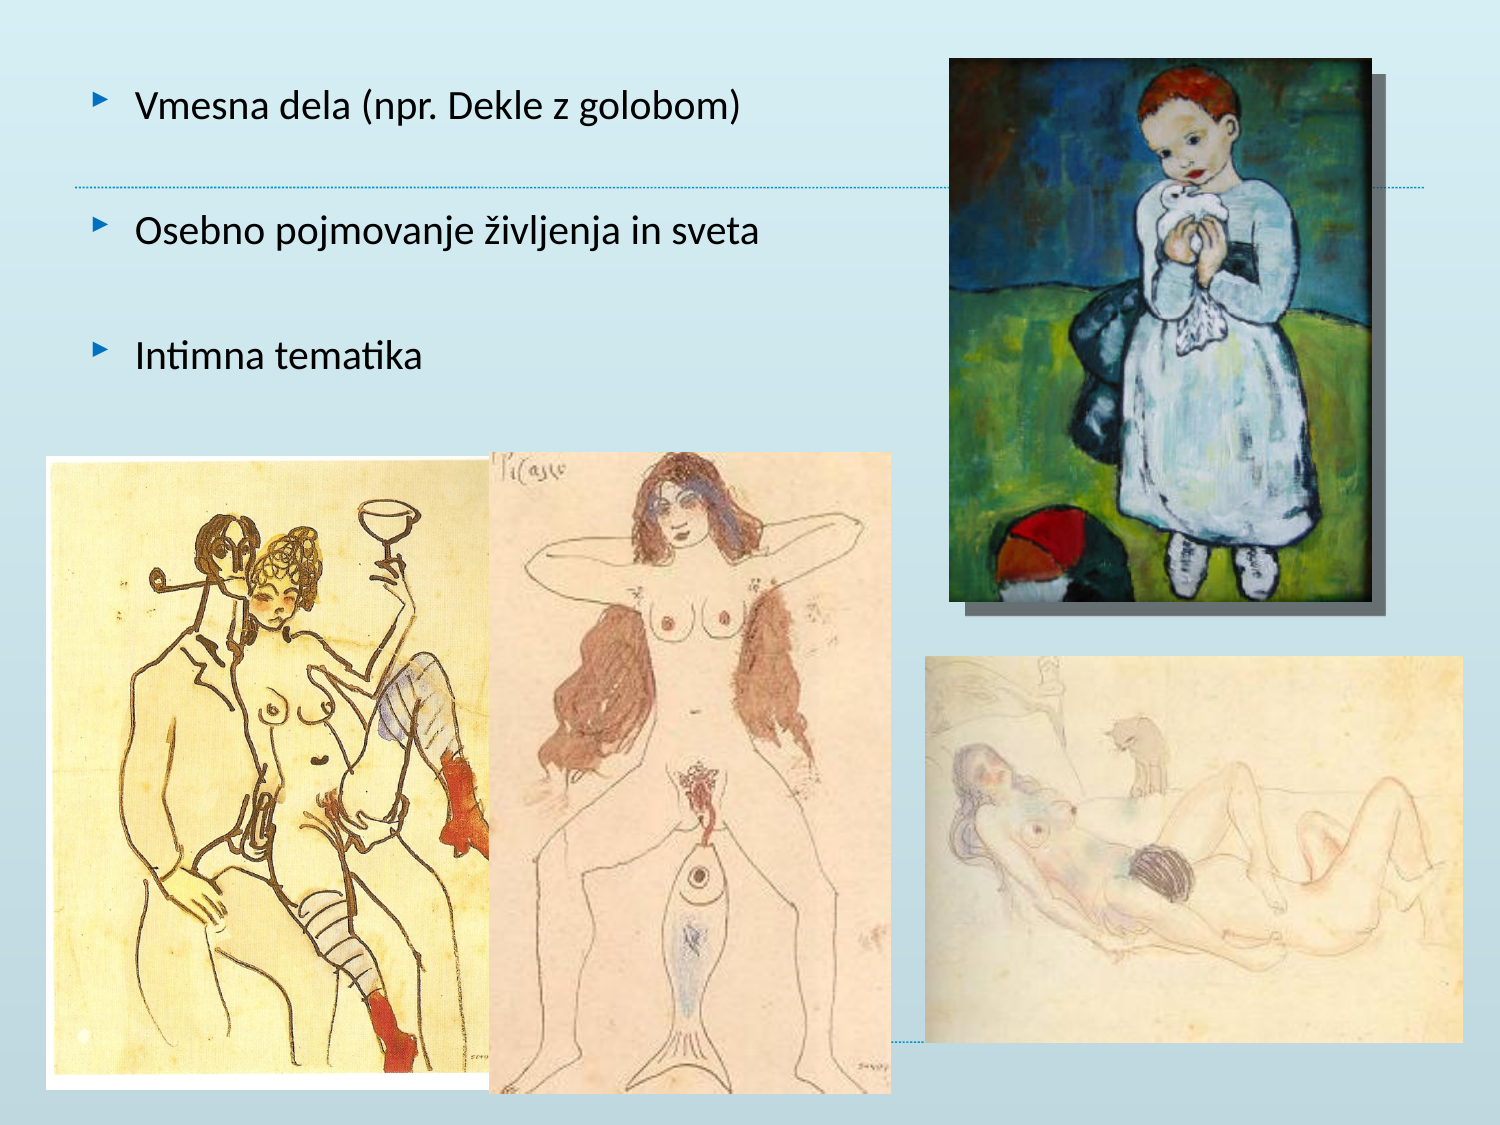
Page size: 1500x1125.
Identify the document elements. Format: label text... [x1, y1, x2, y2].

picture [949, 58, 1372, 602]
list Vmesna dela (npr. Dekle z golobom) Osebno pojmovanje življenja in sveta Intimna tematika [75, 70, 1425, 1010]
picture [925, 656, 1463, 1043]
picture [46, 452, 891, 1095]
